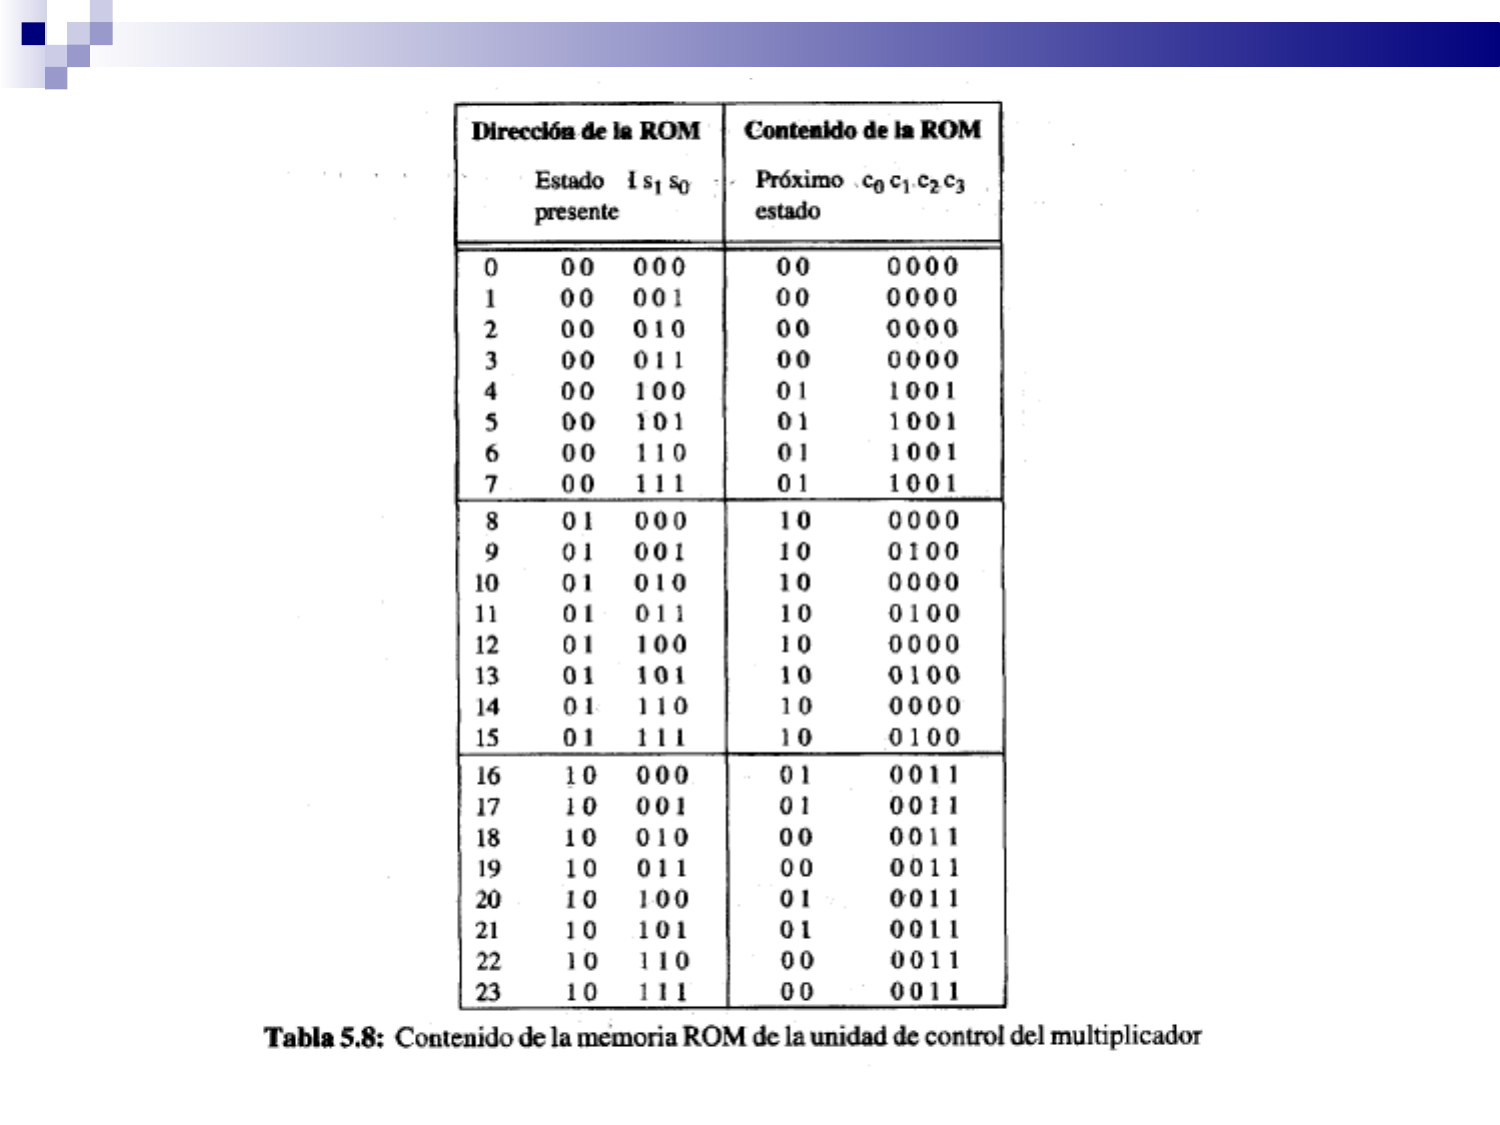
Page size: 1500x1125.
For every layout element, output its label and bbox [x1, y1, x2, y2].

picture [242, 78, 1227, 1071]
